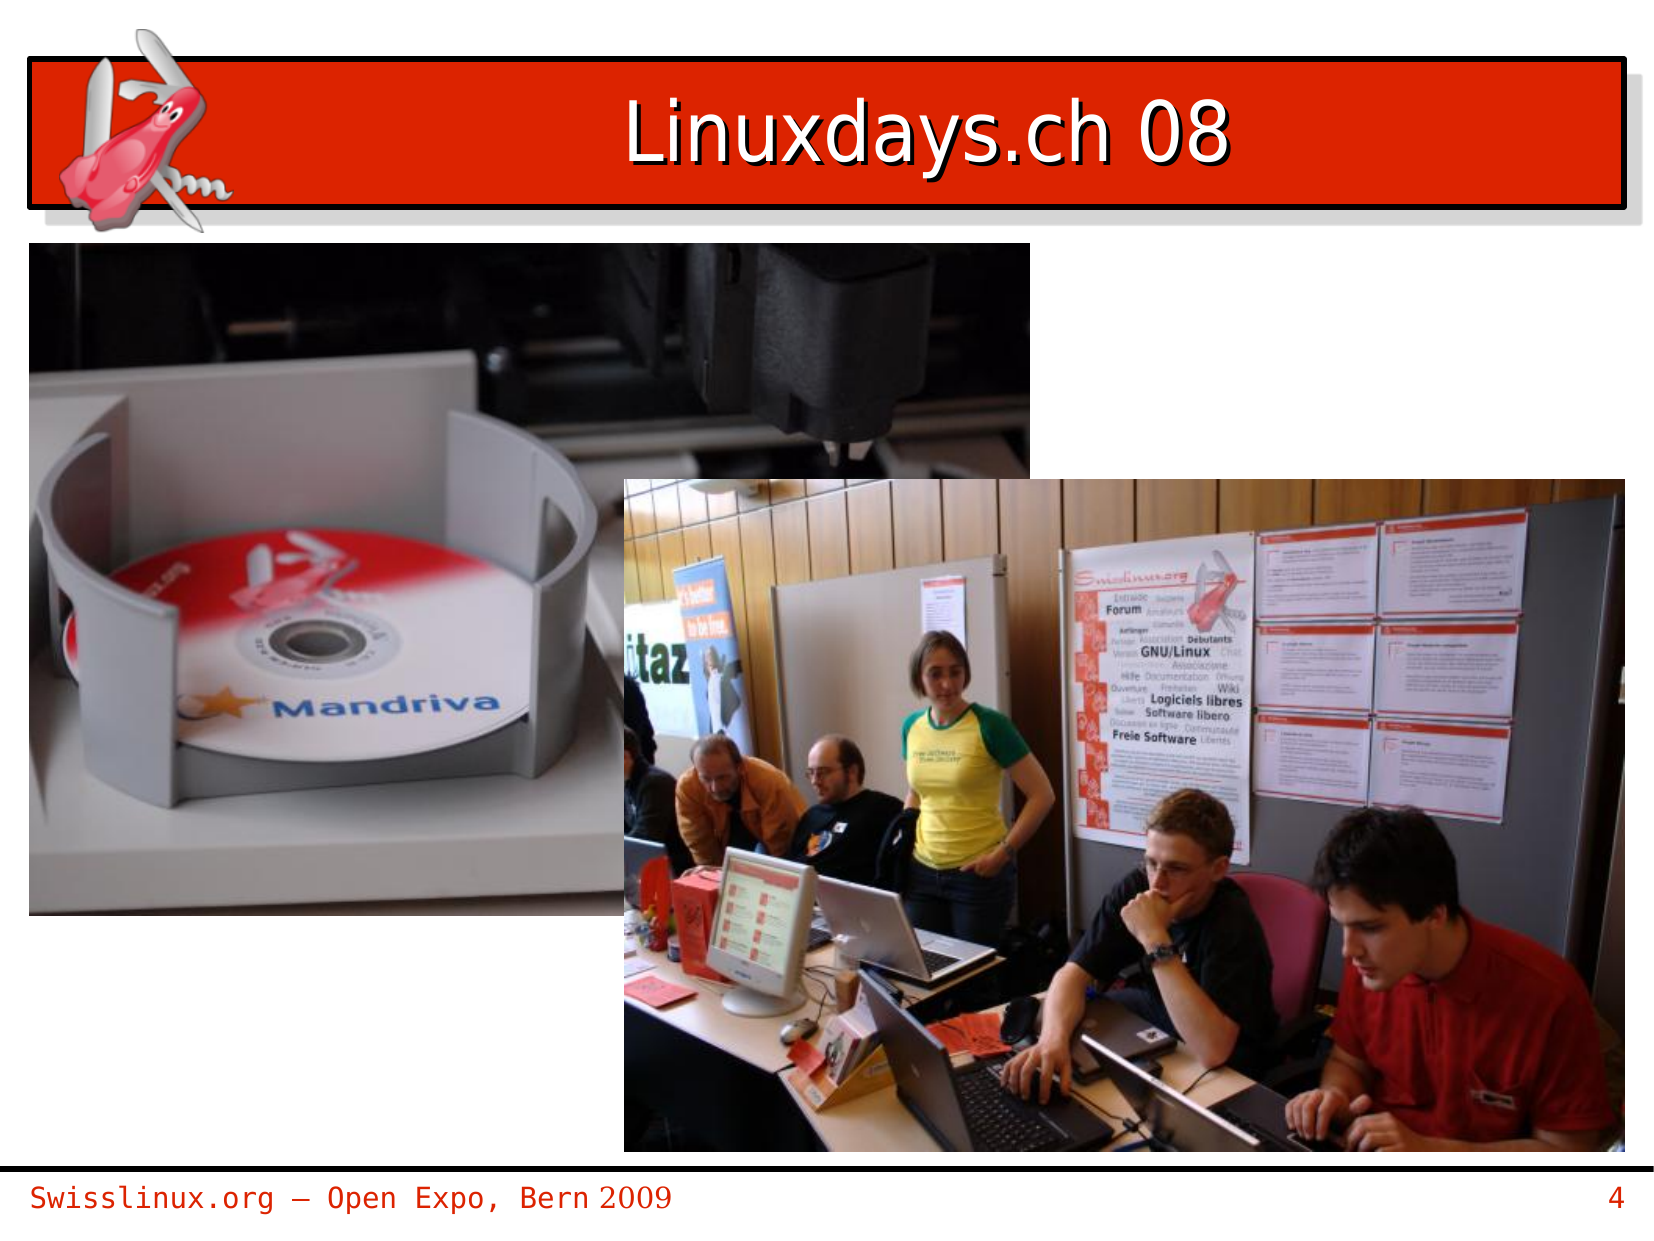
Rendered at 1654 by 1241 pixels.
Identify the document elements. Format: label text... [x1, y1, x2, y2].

title Linuxdays.ch 08 [259, 84, 1595, 182]
picture [59, 29, 234, 233]
picture [29, 243, 1625, 1152]
